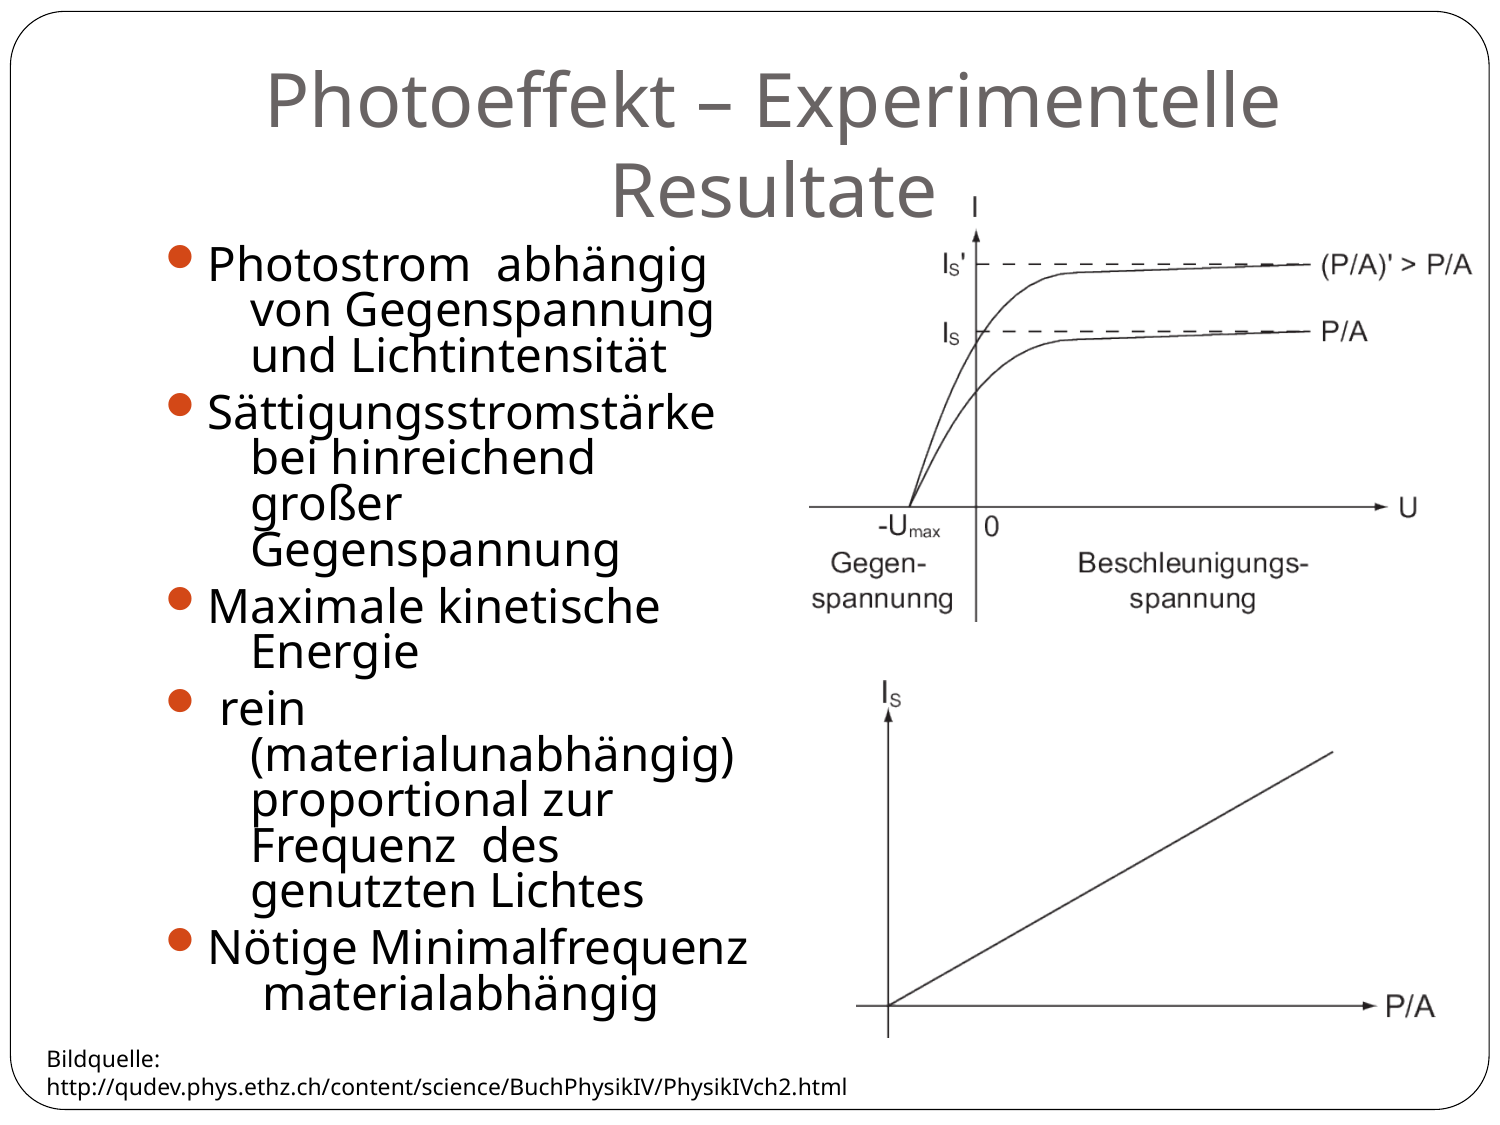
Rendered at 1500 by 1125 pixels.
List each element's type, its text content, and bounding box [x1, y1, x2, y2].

picture [809, 196, 1473, 622]
list Photostrom abhängig von Gegenspannung und Lichtintensität Sättigungsstromstärke bei hinreichend großer Gegenspannung Maximale kinetische Energie rein (materialunabhängig) proportional zur Frequenz des genutzten Lichtes Nötige Minimalfrequenz materialabhängig [150, 237, 766, 1037]
text_box Bildquelle: http://qudev.phys.ethz.ch/content/science/BuchPhysikIV/PhysikIVch2.html [31, 1037, 880, 1107]
title Photoeffekt – Experimentelle Resultate [88, 45, 1459, 185]
picture [856, 680, 1436, 1038]
